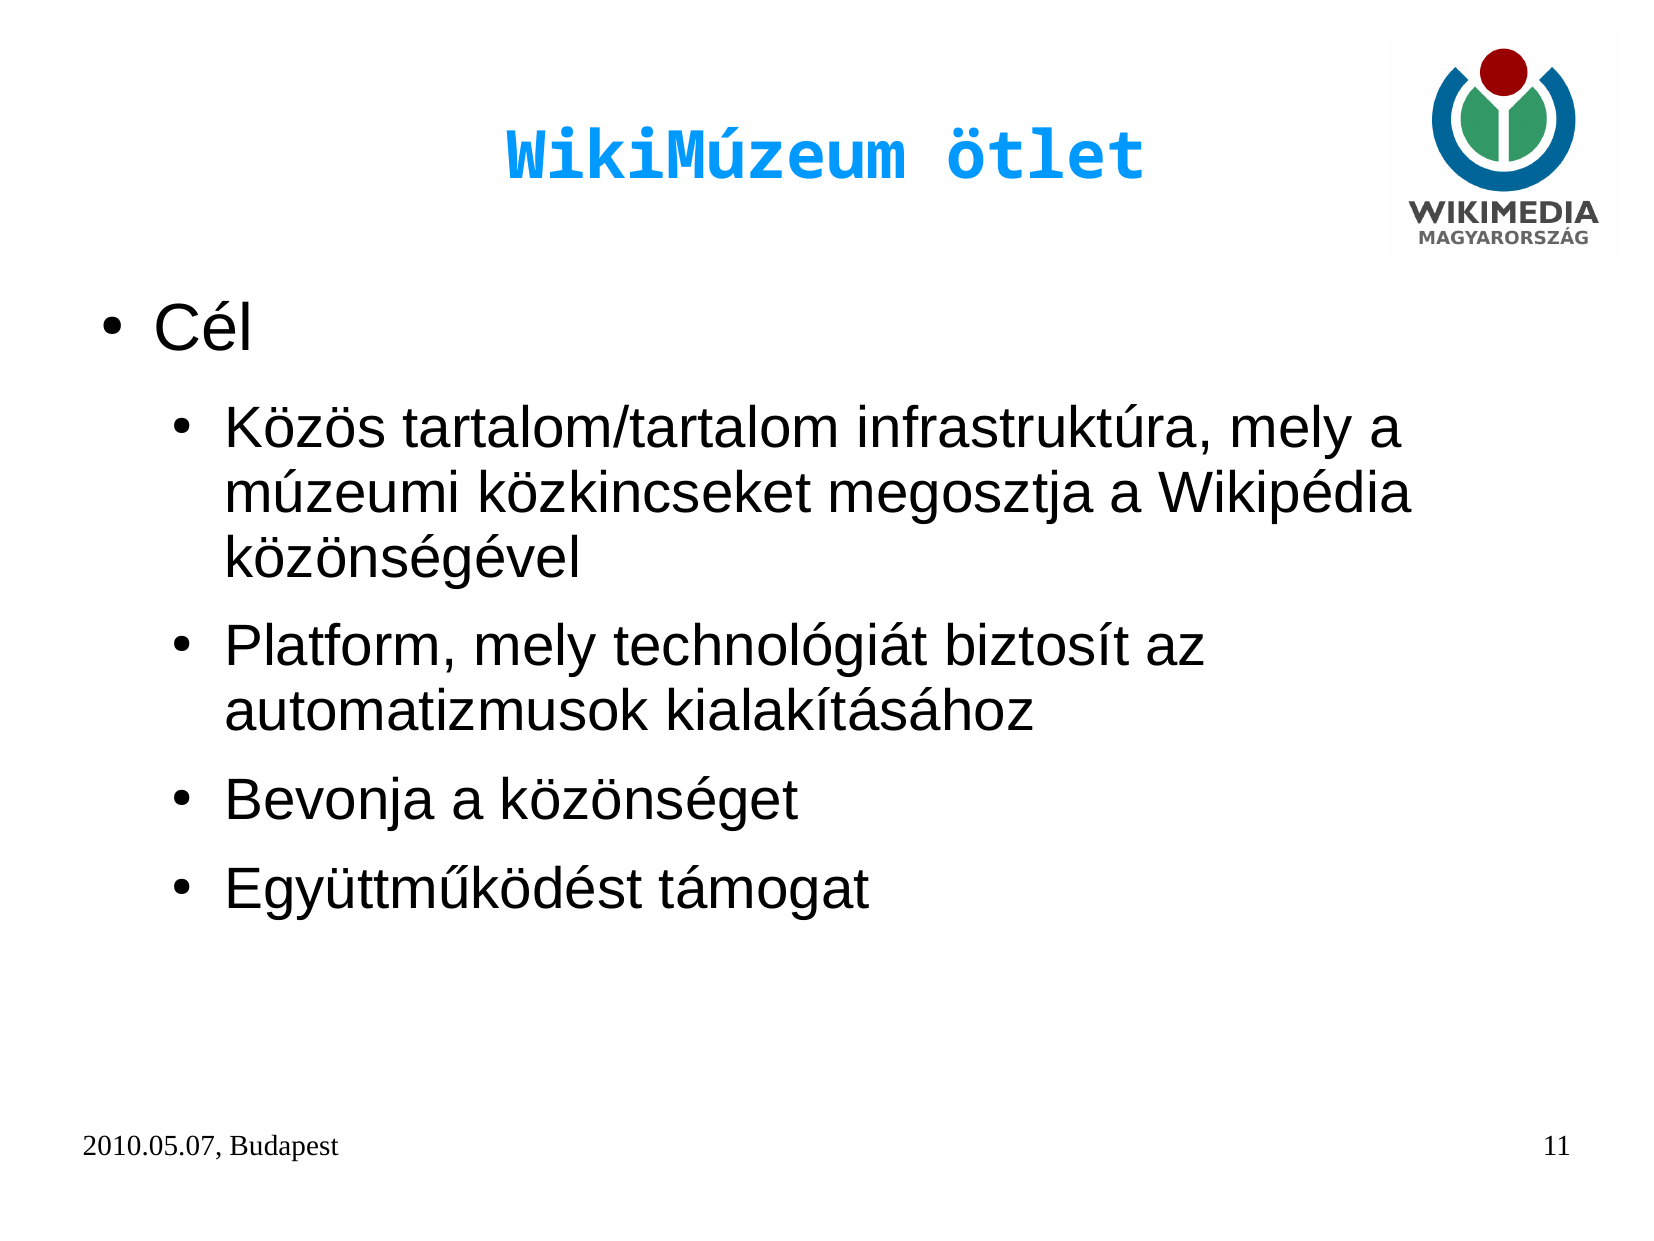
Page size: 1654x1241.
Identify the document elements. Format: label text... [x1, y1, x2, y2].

list Cél Közös tartalom/tartalom infrastruktúra, mely a múzeumi közkincseket megosztja a Wikipédia közönségével Platform, mely technológiát biztosít az automatizmusok kialakításához Bevonja a közönséget Együttműködést támogat [82, 290, 1571, 1109]
title WikiMúzeum ötlet [82, 49, 1571, 257]
picture [1386, 34, 1621, 258]
